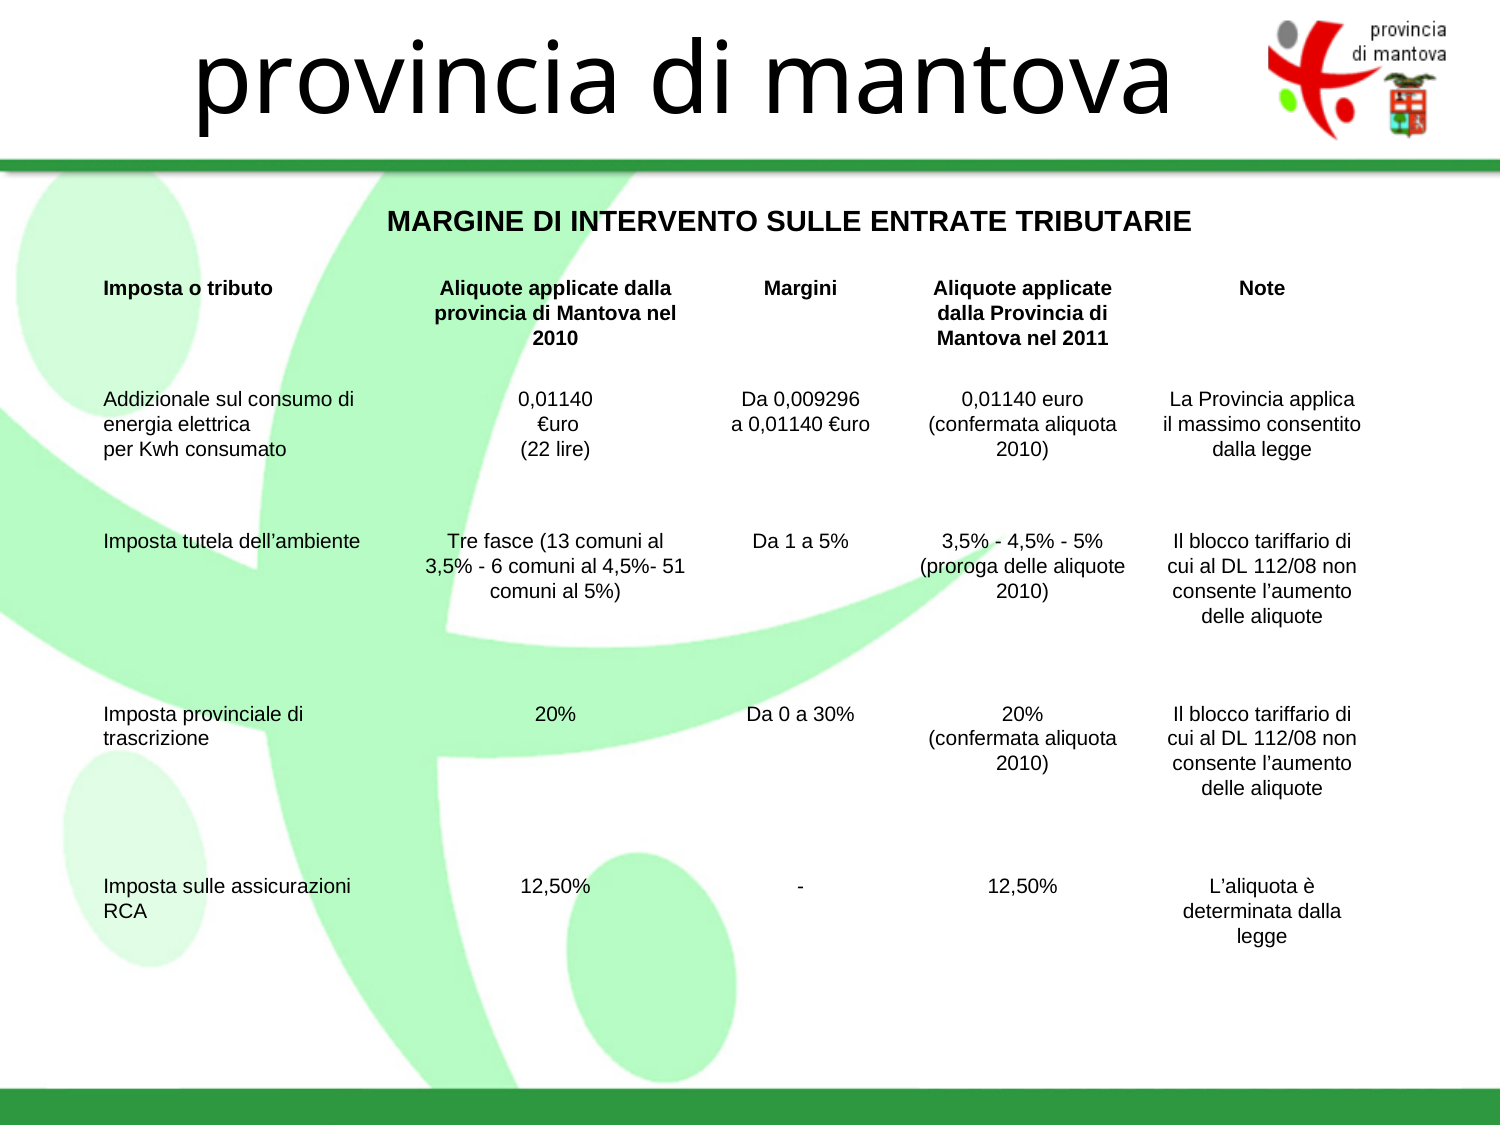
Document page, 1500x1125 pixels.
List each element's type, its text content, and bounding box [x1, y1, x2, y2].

table_header Note [1148, 267, 1376, 378]
table_cell Il blocco tariffario di cui al DL 112/08 non consente l’aumento delle aliquote [1148, 692, 1376, 865]
table_cell Da 1 a 5% [704, 520, 897, 692]
table_cell Imposta sulle assicurazioni RCA [89, 865, 407, 976]
table_cell 3,5% - 4,5% - 5% (proroga delle aliquote 2010) [897, 520, 1148, 692]
table_header Aliquote applicate dalla provincia di Mantova nel 2010 [407, 267, 704, 378]
table_cell Addizionale sul consumo di energia elettrica per Kwh consumato [89, 378, 407, 520]
text_box MARGINE DI INTERVENTO SULLE ENTRATE TRIBUTARIE [372, 194, 1270, 267]
table_cell 0,01140 €uro (22 lire) [407, 378, 704, 520]
table_cell 0,01140 euro (confermata aliquota 2010) [897, 378, 1148, 520]
table_cell L’aliquota è determinata dalla legge [1148, 865, 1376, 976]
table_cell Da 0,009296 a 0,01140 €uro [704, 378, 897, 520]
table_header Margini [704, 267, 897, 378]
picture [0, 157, 1500, 1125]
table_cell La Provincia applica il massimo consentito dalla legge [1148, 378, 1376, 520]
table_header Imposta o tributo [89, 267, 407, 378]
table_cell Tre fasce (13 comuni al 3,5% - 6 comuni al 4,5%- 51 comuni al 5%) [407, 520, 704, 692]
table_cell Imposta provinciale di trascrizione [89, 692, 407, 865]
table_header Aliquote applicate dalla Provincia di Mantova nel 2011 [897, 267, 1148, 378]
table_cell 12,50% [407, 865, 704, 976]
table_cell Il blocco tariffario di cui al DL 112/08 non consente l’aumento delle aliquote [1148, 520, 1376, 692]
text_box provincia di mantova [176, 5, 1205, 142]
table_cell 12,50% [897, 865, 1148, 976]
table_cell Da 0 a 30% [704, 692, 897, 865]
table_cell 20% [407, 692, 704, 865]
table_cell Imposta tutela dell’ambiente [89, 520, 407, 692]
table_cell 20% (confermata aliquota 2010) [897, 692, 1148, 865]
table_cell - [704, 865, 897, 976]
picture [1267, 15, 1452, 142]
